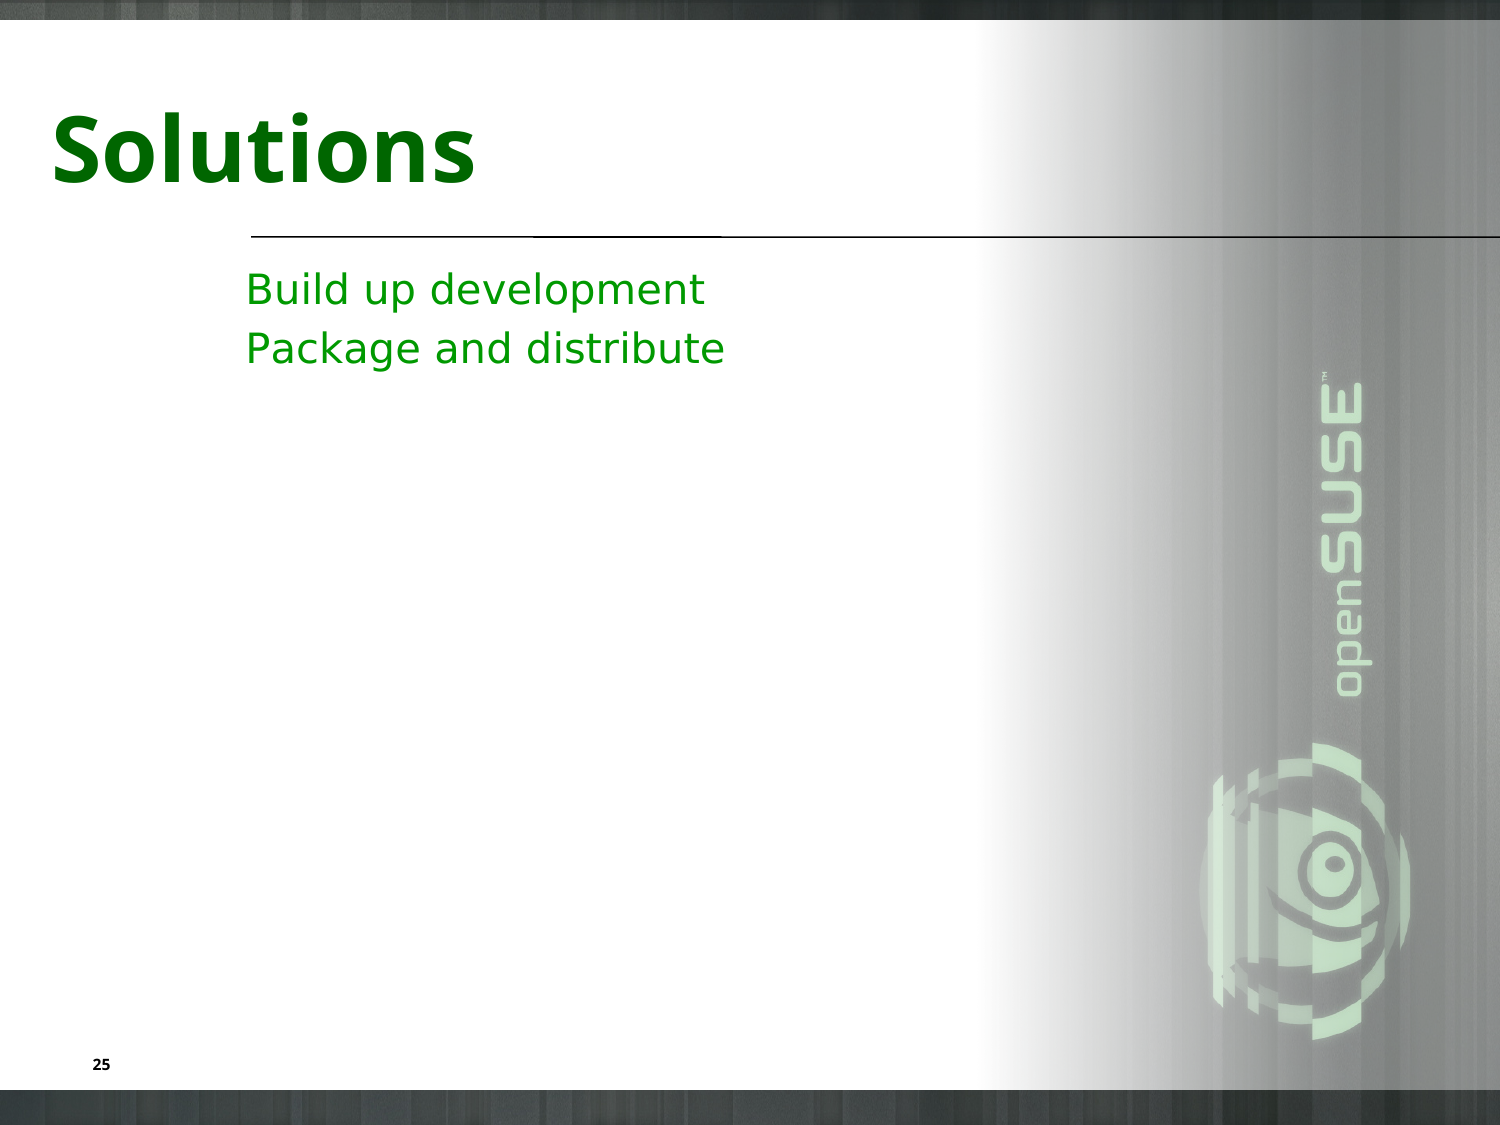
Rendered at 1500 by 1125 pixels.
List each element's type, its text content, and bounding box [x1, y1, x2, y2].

title Solutions [51, 68, 1447, 232]
list Build up development Package and distribute [245, 267, 1458, 1010]
picture [0, 0, 1500, 1125]
